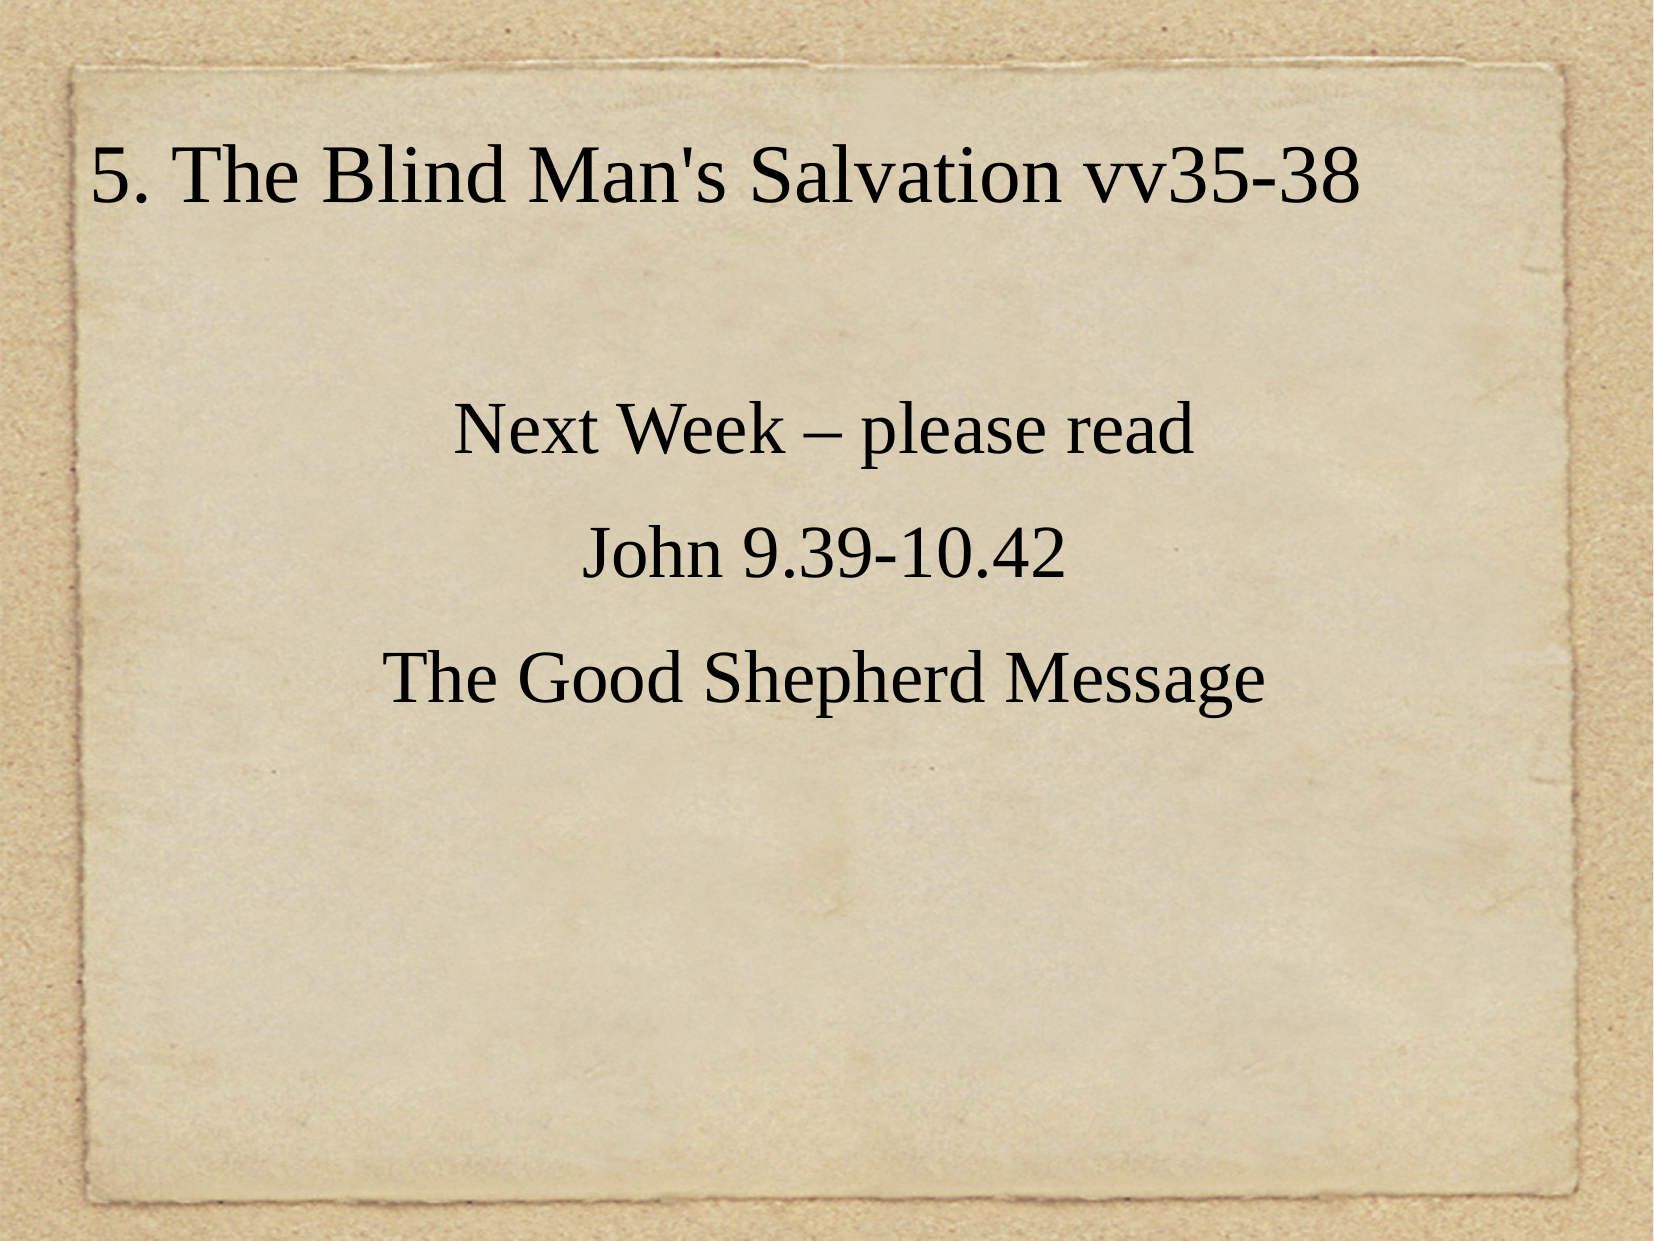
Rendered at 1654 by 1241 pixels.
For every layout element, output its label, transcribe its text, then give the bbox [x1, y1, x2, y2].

text_box 5. The Blind Man's Salvation vv35-38 Next Week – please read John 9.39-10.42 The Good Shepherd Message [75, 75, 1576, 1201]
picture [0, 0, 1654, 1241]
